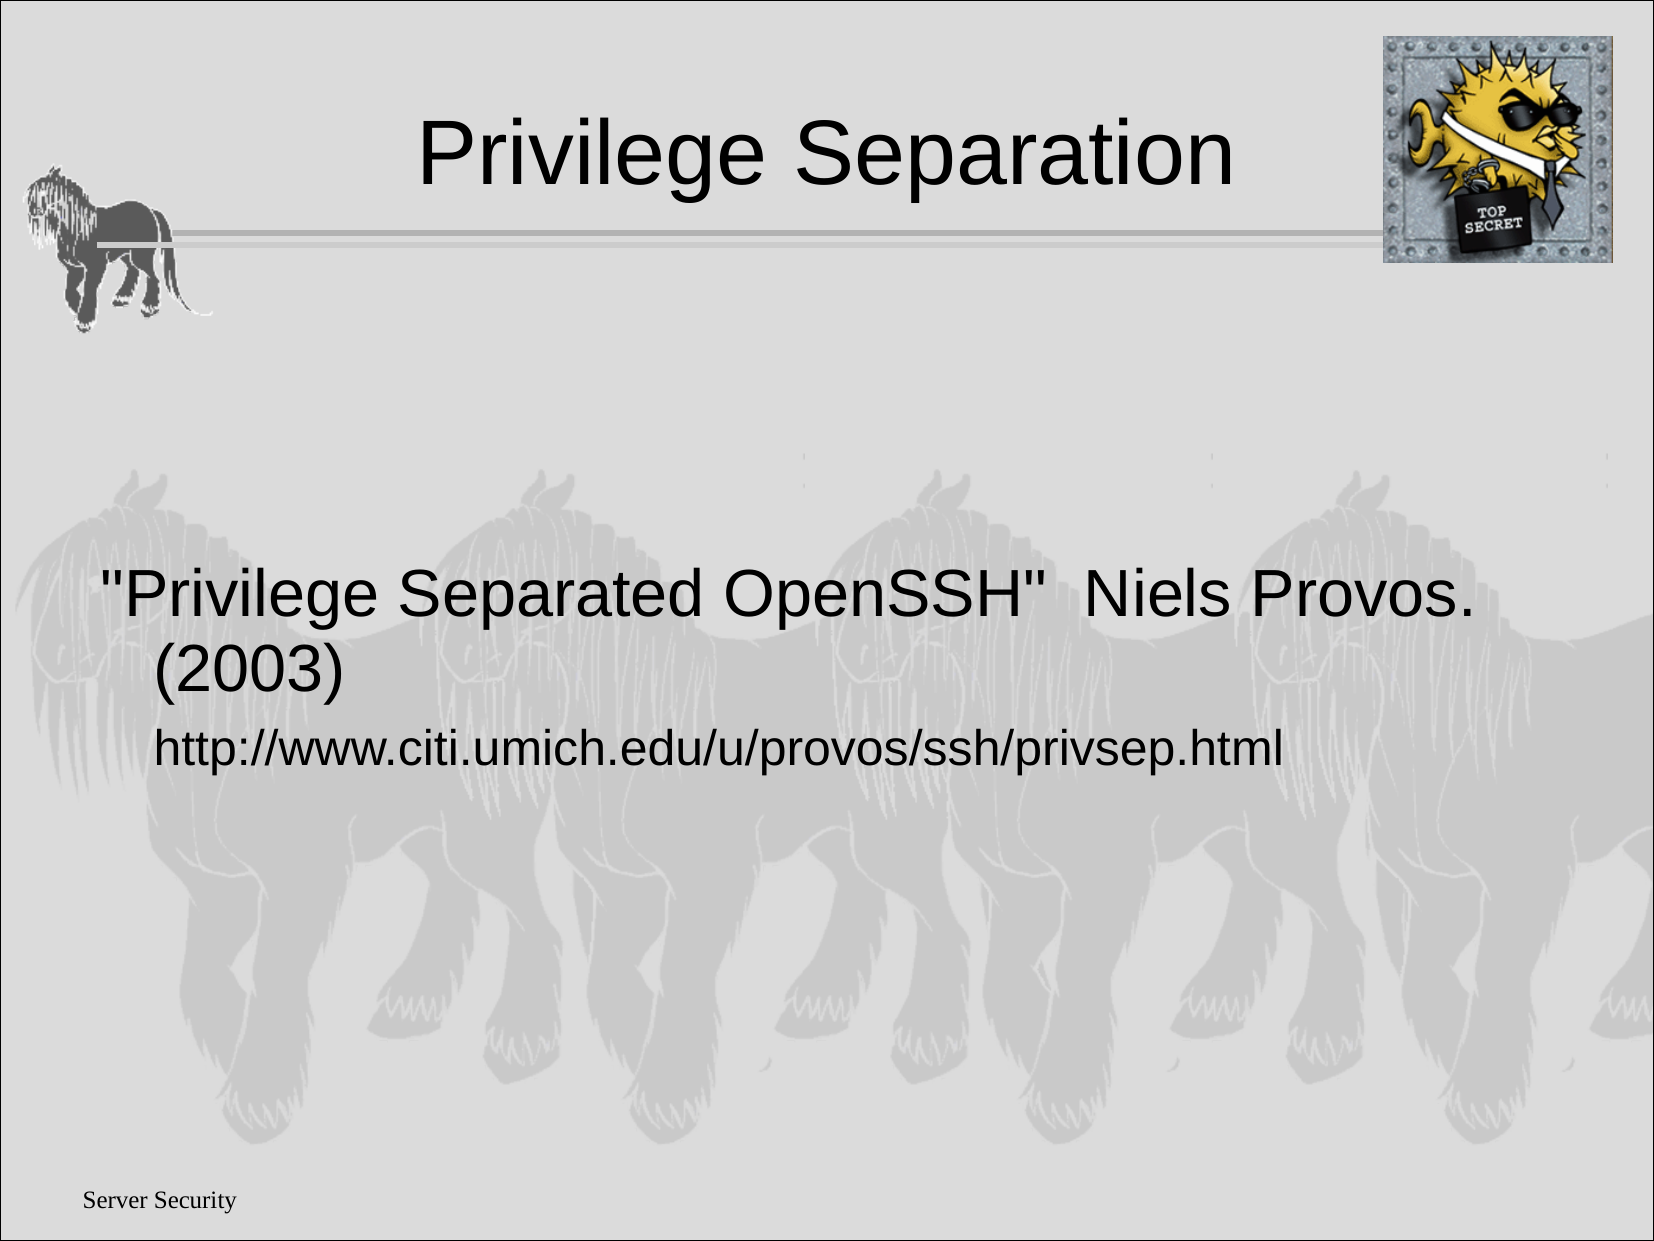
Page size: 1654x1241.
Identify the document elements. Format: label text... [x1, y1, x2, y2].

title Privilege Separation [82, 49, 1571, 257]
picture [1383, 36, 1613, 263]
picture [20, 159, 221, 338]
list "Privilege Separated OpenSSH" Niels Provos. (2003) http://www.citi.umich.edu/u/provos/ssh/privsep.html [82, 290, 1571, 1109]
